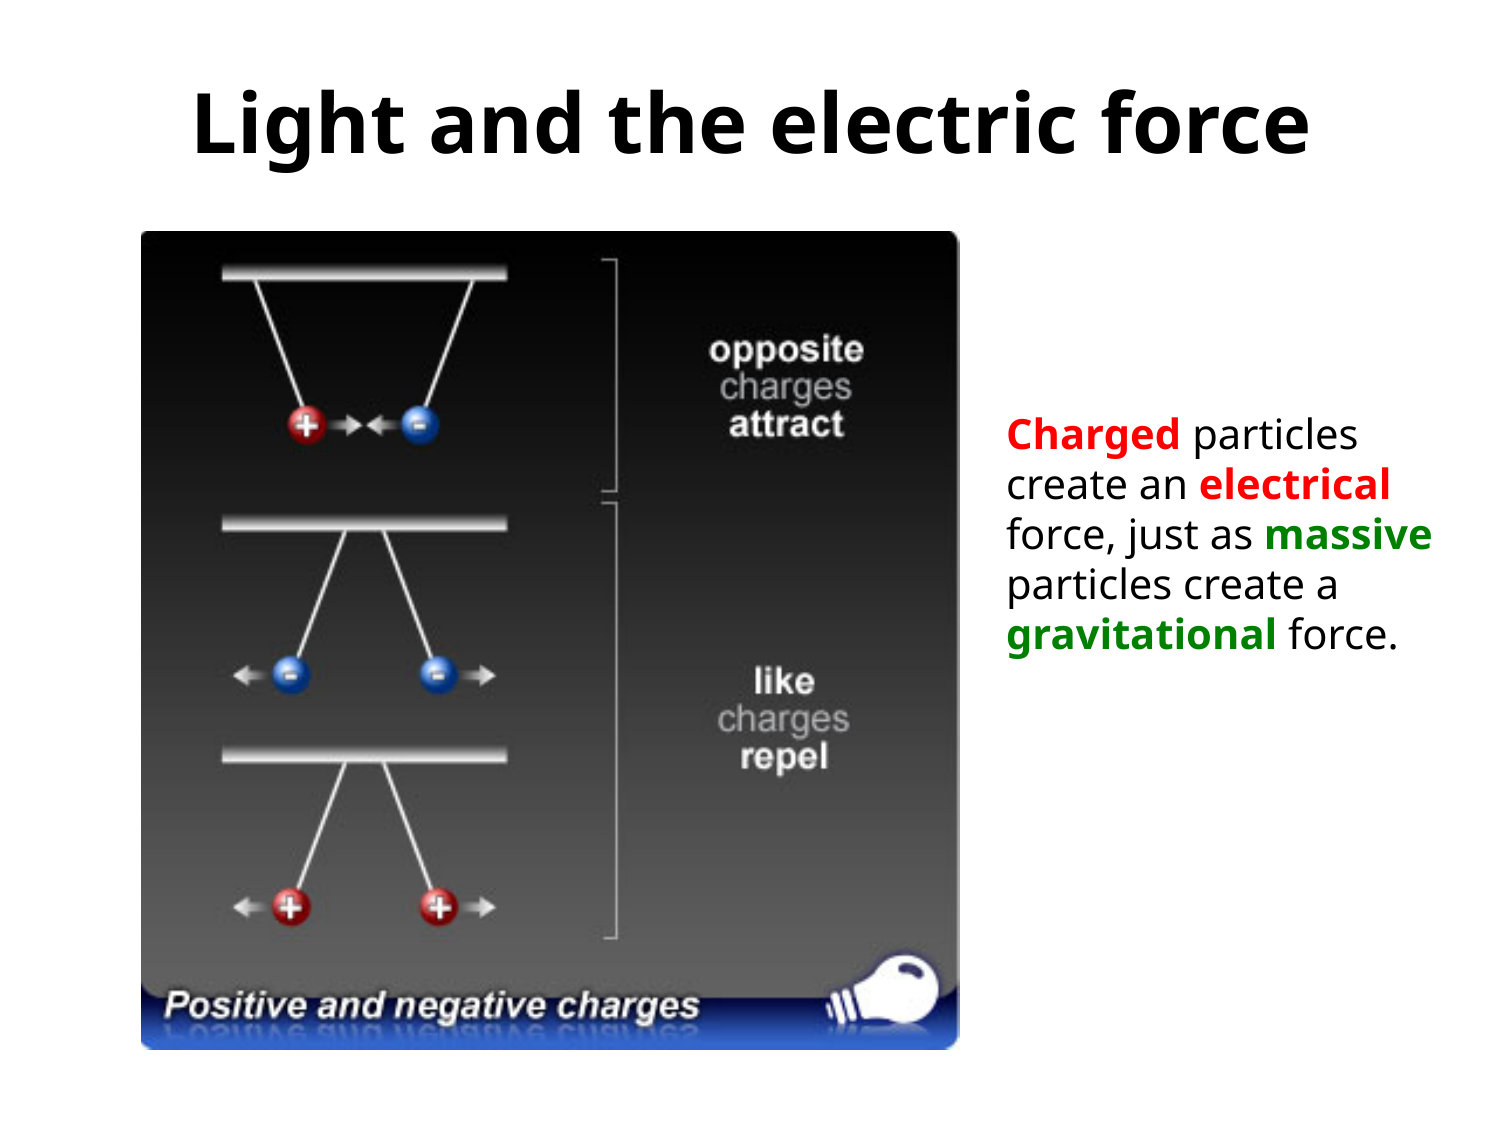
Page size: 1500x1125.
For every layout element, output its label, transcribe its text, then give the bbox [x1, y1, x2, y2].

text_box Charged particles create an electrical force, just as massive particles create a gravitational force. [991, 400, 1456, 666]
title Light and the electric force [33, 27, 1471, 215]
picture [141, 231, 961, 1051]
